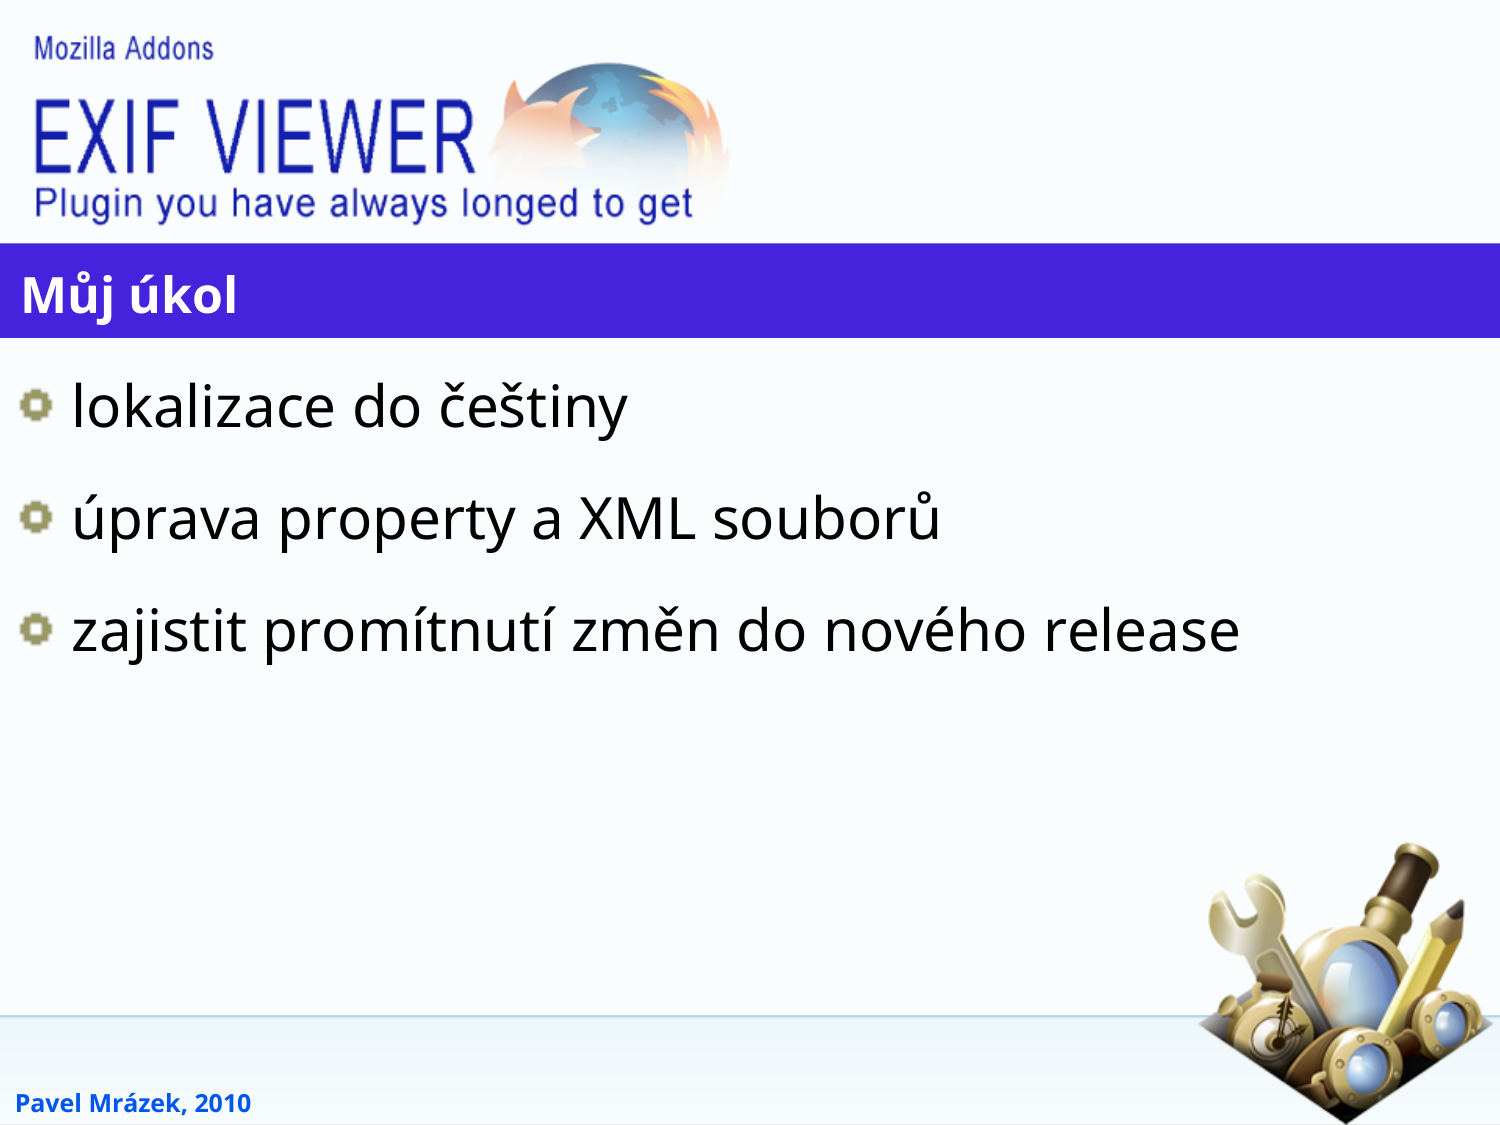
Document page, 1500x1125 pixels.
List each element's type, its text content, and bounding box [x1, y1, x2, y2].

picture [29, 30, 739, 231]
text_box Pavel Mrázek, 2010 [0, 1079, 414, 1125]
picture [14, 495, 57, 538]
text_box Můj úkol [5, 255, 254, 331]
picture [0, 832, 1500, 1125]
picture [14, 607, 57, 650]
text_box lokalizace do češtiny úprava property a XML souborů zajistit promítnutí změn do nového release [0, 361, 1500, 672]
text_box [0, 243, 1500, 338]
picture [14, 383, 57, 426]
